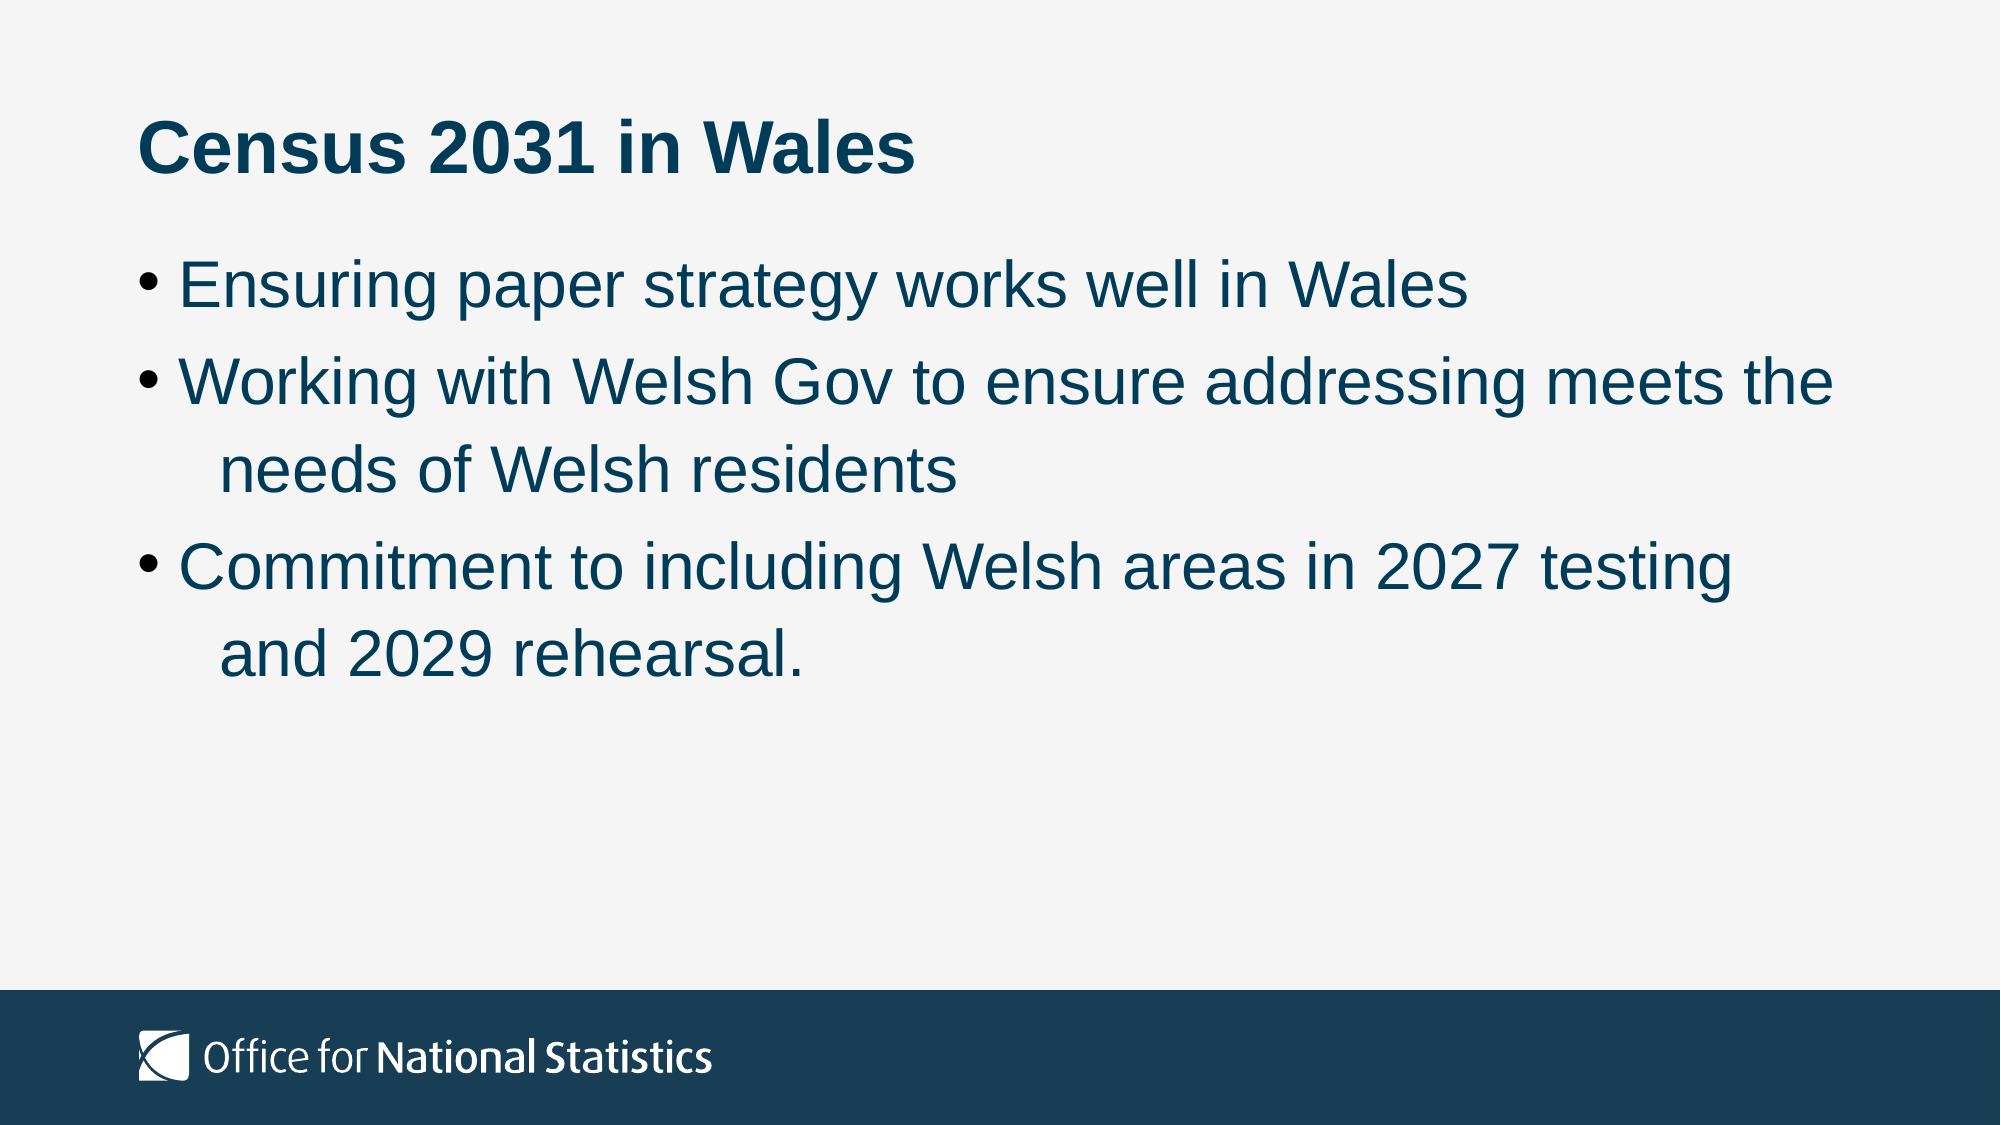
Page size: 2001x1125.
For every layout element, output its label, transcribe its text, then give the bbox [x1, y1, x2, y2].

title Census 2031 in Wales [137, 105, 1863, 192]
list Ensuring paper strategy works well in Wales Working with Welsh Gov to ensure addressing meets the needs of Welsh residents Commitment to including Welsh areas in 2027 testing and 2029 rehearsal. [137, 233, 1863, 693]
